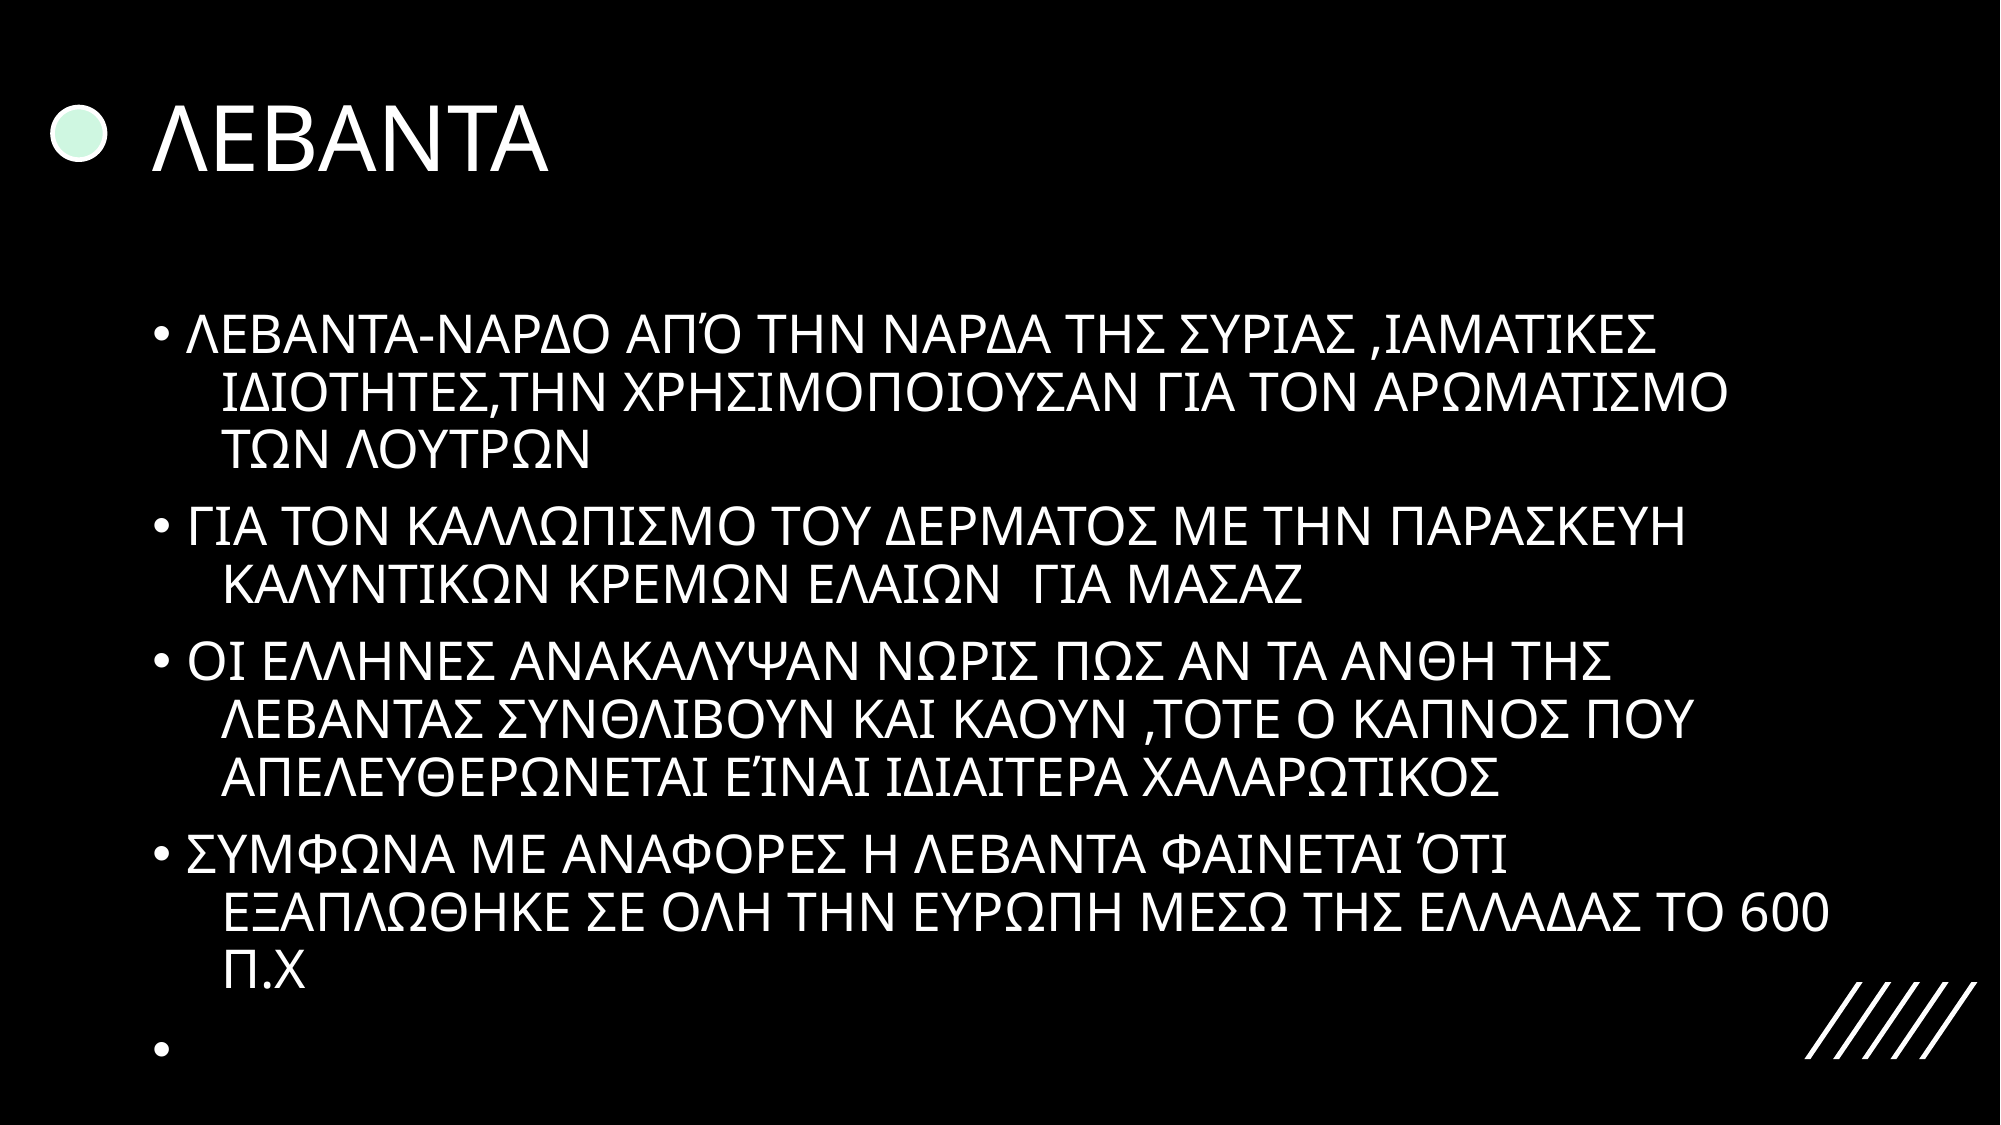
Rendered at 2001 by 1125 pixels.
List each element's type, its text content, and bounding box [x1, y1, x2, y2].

list ΛΕΒΑΝΤΑ-ΝΑΡΔΟ ΑΠΌ ΤΗΝ ΝΑΡΔΑ ΤΗΣ ΣΥΡΙΑΣ ,ΙΑΜΑΤΙΚΕΣ ΙΔΙΟΤΗΤΕΣ,ΤΗΝ ΧΡΗΣΙΜΟΠΟΙΟΥΣΑΝ ΓΙΑ ΤΟΝ ΑΡΩΜΑΤΙΣΜΟ ΤΩΝ ΛΟΥΤΡΩΝ ΓΙΑ ΤΟΝ ΚΑΛΛΩΠΙΣΜΟ ΤΟΥ ΔΕΡΜΑΤΟΣ ΜΕ ΤΗΝ ΠΑΡΑΣΚΕΥΗ ΚΑΛΥΝΤΙΚΩΝ ΚΡΕΜΩΝ ΕΛΑΙΩΝ ΓΙΑ ΜΑΣΑΖ ΟΙ ΕΛΛΗΝΕΣ ΑΝΑΚΑΛΥΨΑΝ ΝΩΡΙΣ ΠΩΣ ΑΝ ΤΑ ΑΝΘΗ ΤΗΣ ΛΕΒΑΝΤΑΣ ΣΥΝΘΛΙΒΟΥΝ ΚΑΙ ΚΑΟΥΝ ,ΤΟΤΕ Ο ΚΑΠΝΟΣ ΠΟΥ ΑΠΕΛΕΥΘΕΡΩΝΕΤΑΙ ΕΊΝΑΙ ΙΔΙΑΙΤΕΡΑ ΧΑΛΑΡΩΤΙΚΟΣ ΣΥΜΦΩΝΑ ΜΕ ΑΝΑΦΟΡΕΣ Η ΛΕΒΑΝΤΑ ΦΑΙΝΕΤΑΙ ΌΤΙ ΕΞΑΠΛΩΘΗΚΕ ΣΕ ΟΛΗ ΤΗΝ ΕΥΡΩΠΗ ΜΕΣΩ ΤΗΣ ΕΛΛΑΔΑΣ ΤΟ 600 Π.Χ [137, 299, 1863, 1014]
title ΛΕΒΑΝΤΑ [137, 59, 690, 225]
